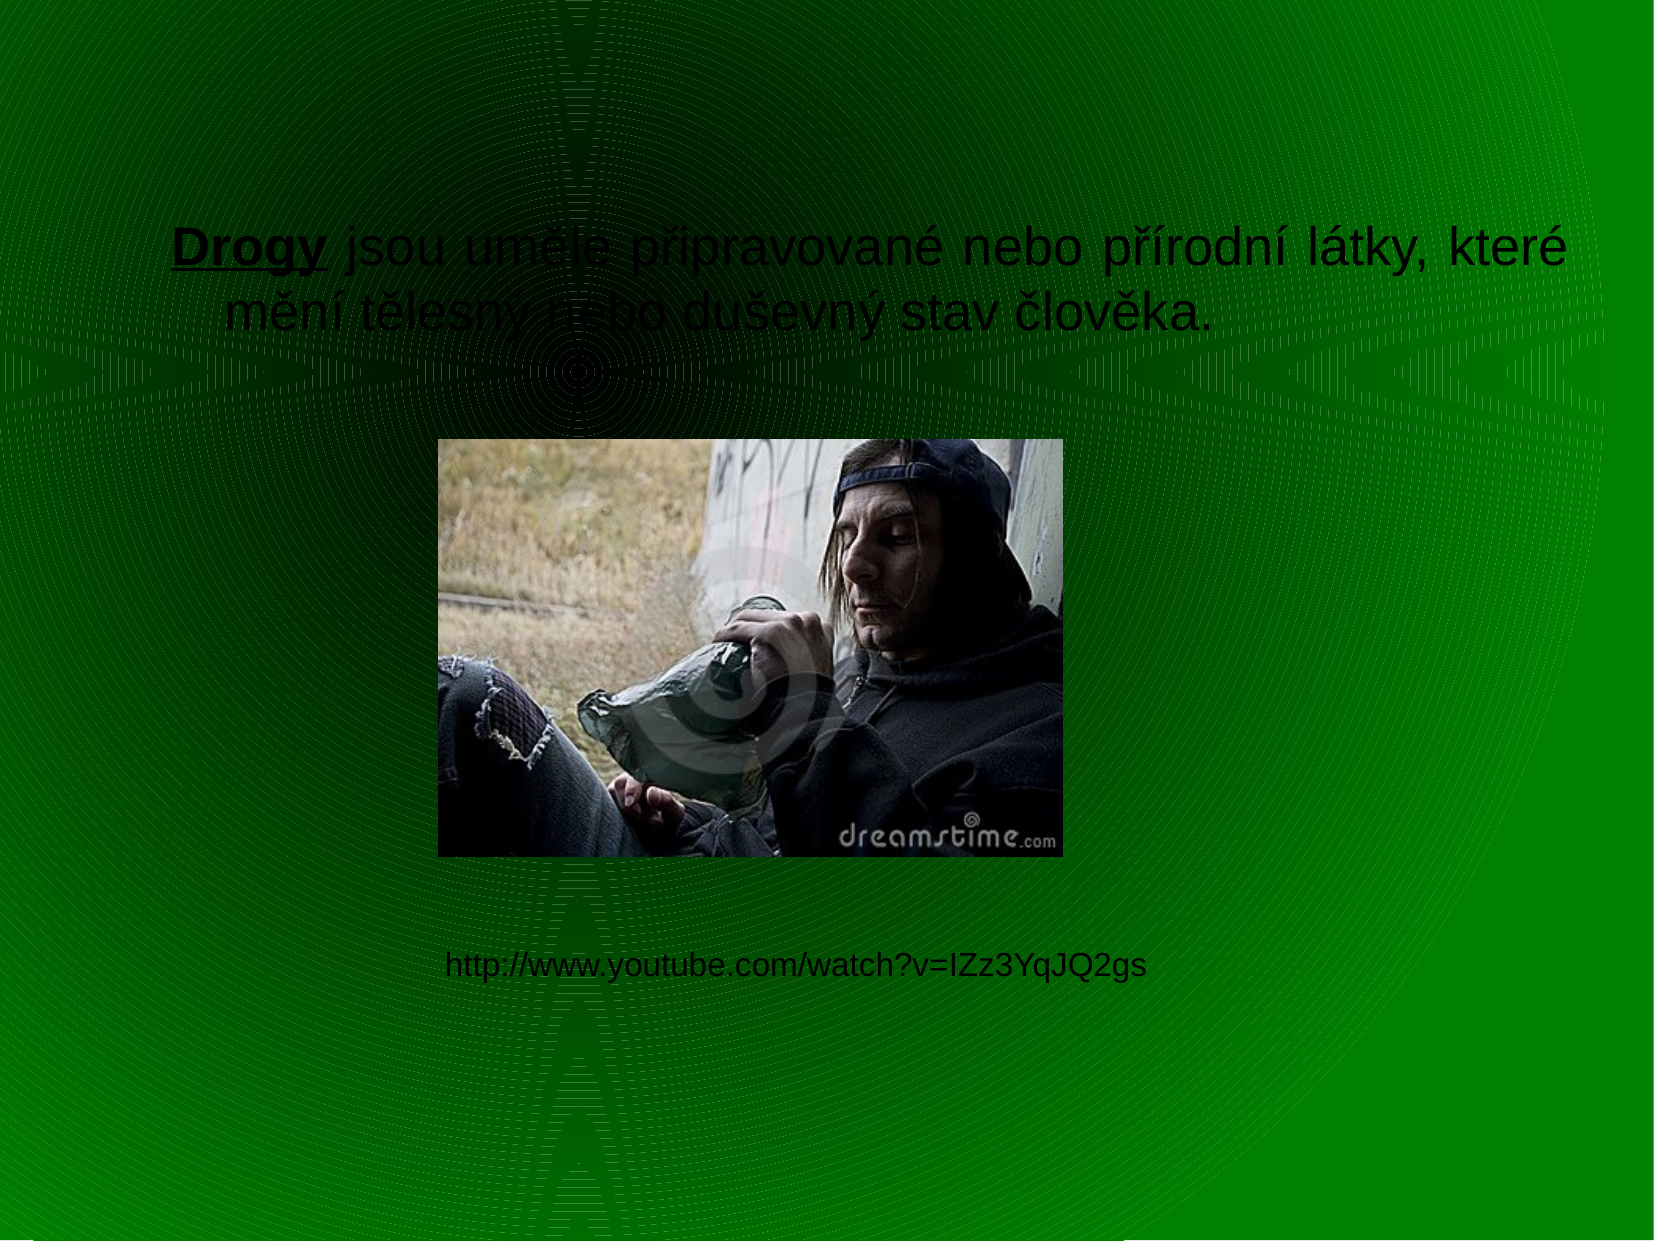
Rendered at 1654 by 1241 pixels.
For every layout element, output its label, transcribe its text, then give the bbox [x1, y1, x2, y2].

picture [438, 439, 1063, 857]
text_box http://www.youtube.com/watch?v=IZz3YqJQ2gs [430, 939, 1224, 1034]
list Drogy jsou uměle připravované nebo přírodní látky, které mění tělesný nebo duševný stav člověka. [82, 210, 1571, 1030]
